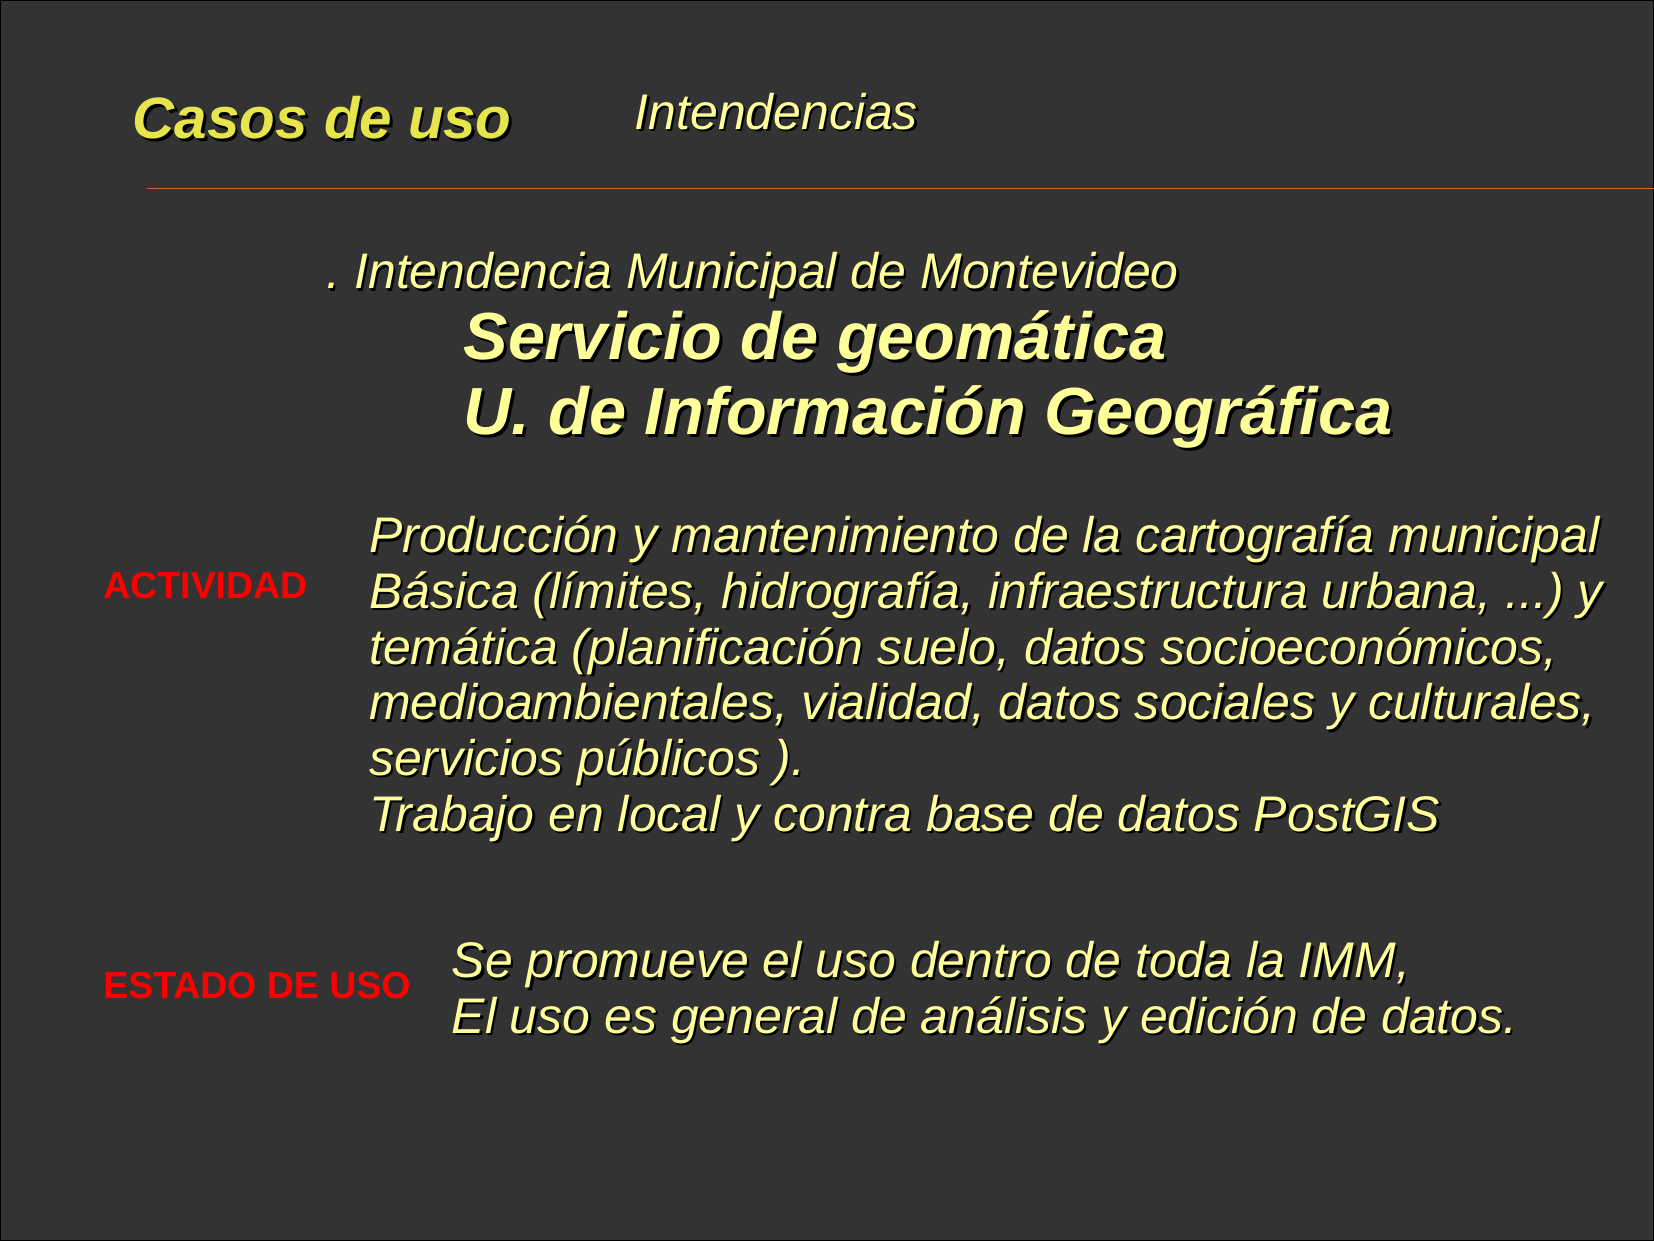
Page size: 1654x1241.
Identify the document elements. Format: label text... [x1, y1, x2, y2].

text_box Producción y mantenimiento de la cartografía municipal Básica (límites, hidrografía, infraestructura urbana, ...) y temática (planificación suelo, datos socioeconómicos, medioambientales, vialidad, datos sociales y culturales, servicios públicos ). Trabajo en local y contra base de datos PostGIS [354, 500, 1654, 850]
text_box ACTIVIDAD [88, 557, 354, 615]
text_box ESTADO DE USO [88, 956, 437, 1014]
text_box [0, 0, 1654, 1241]
text_box Intendencias [620, 77, 1654, 148]
text_box Casos de uso [118, 78, 1536, 169]
text_box . Intendencia Municipal de Montevideo Servicio de geomática U. de Información Geográfica [301, 236, 1447, 457]
text_box Se promueve el uso dentro de toda la IMM, El uso es general de análisis y edición de datos. [437, 925, 1654, 1052]
